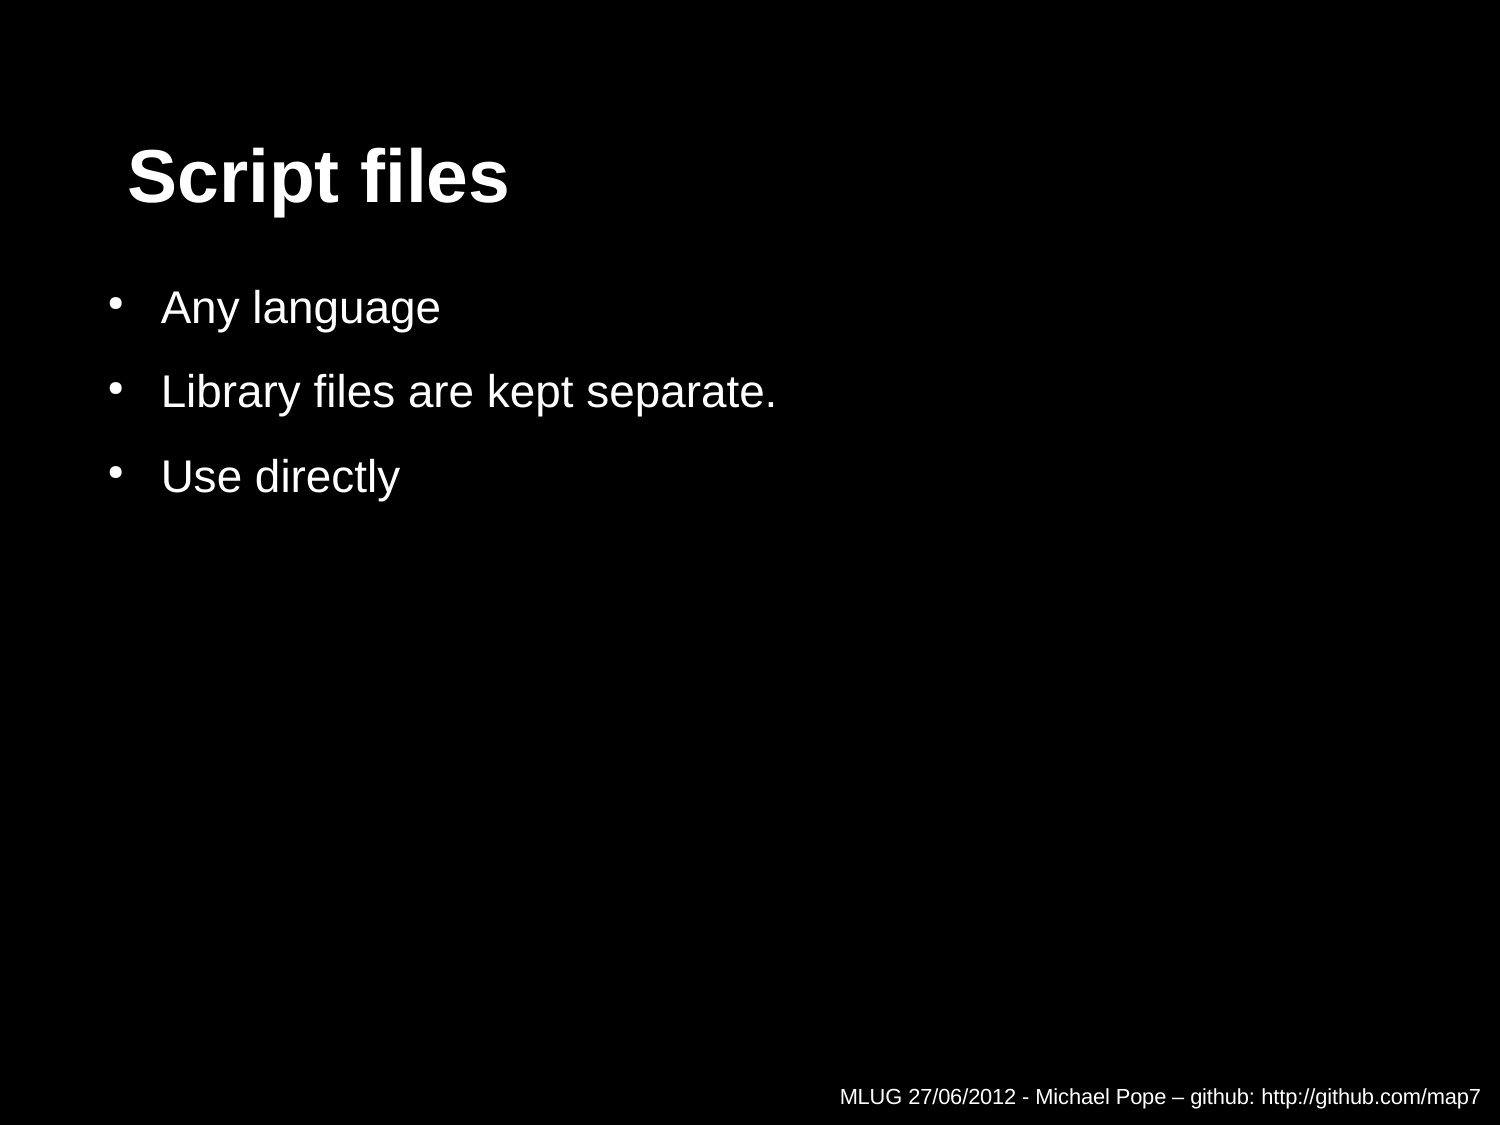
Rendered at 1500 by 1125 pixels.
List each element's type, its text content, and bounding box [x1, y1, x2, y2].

list Any language Library files are kept separate. Use directly [75, 262, 1425, 946]
title Script files [75, 14, 1425, 233]
